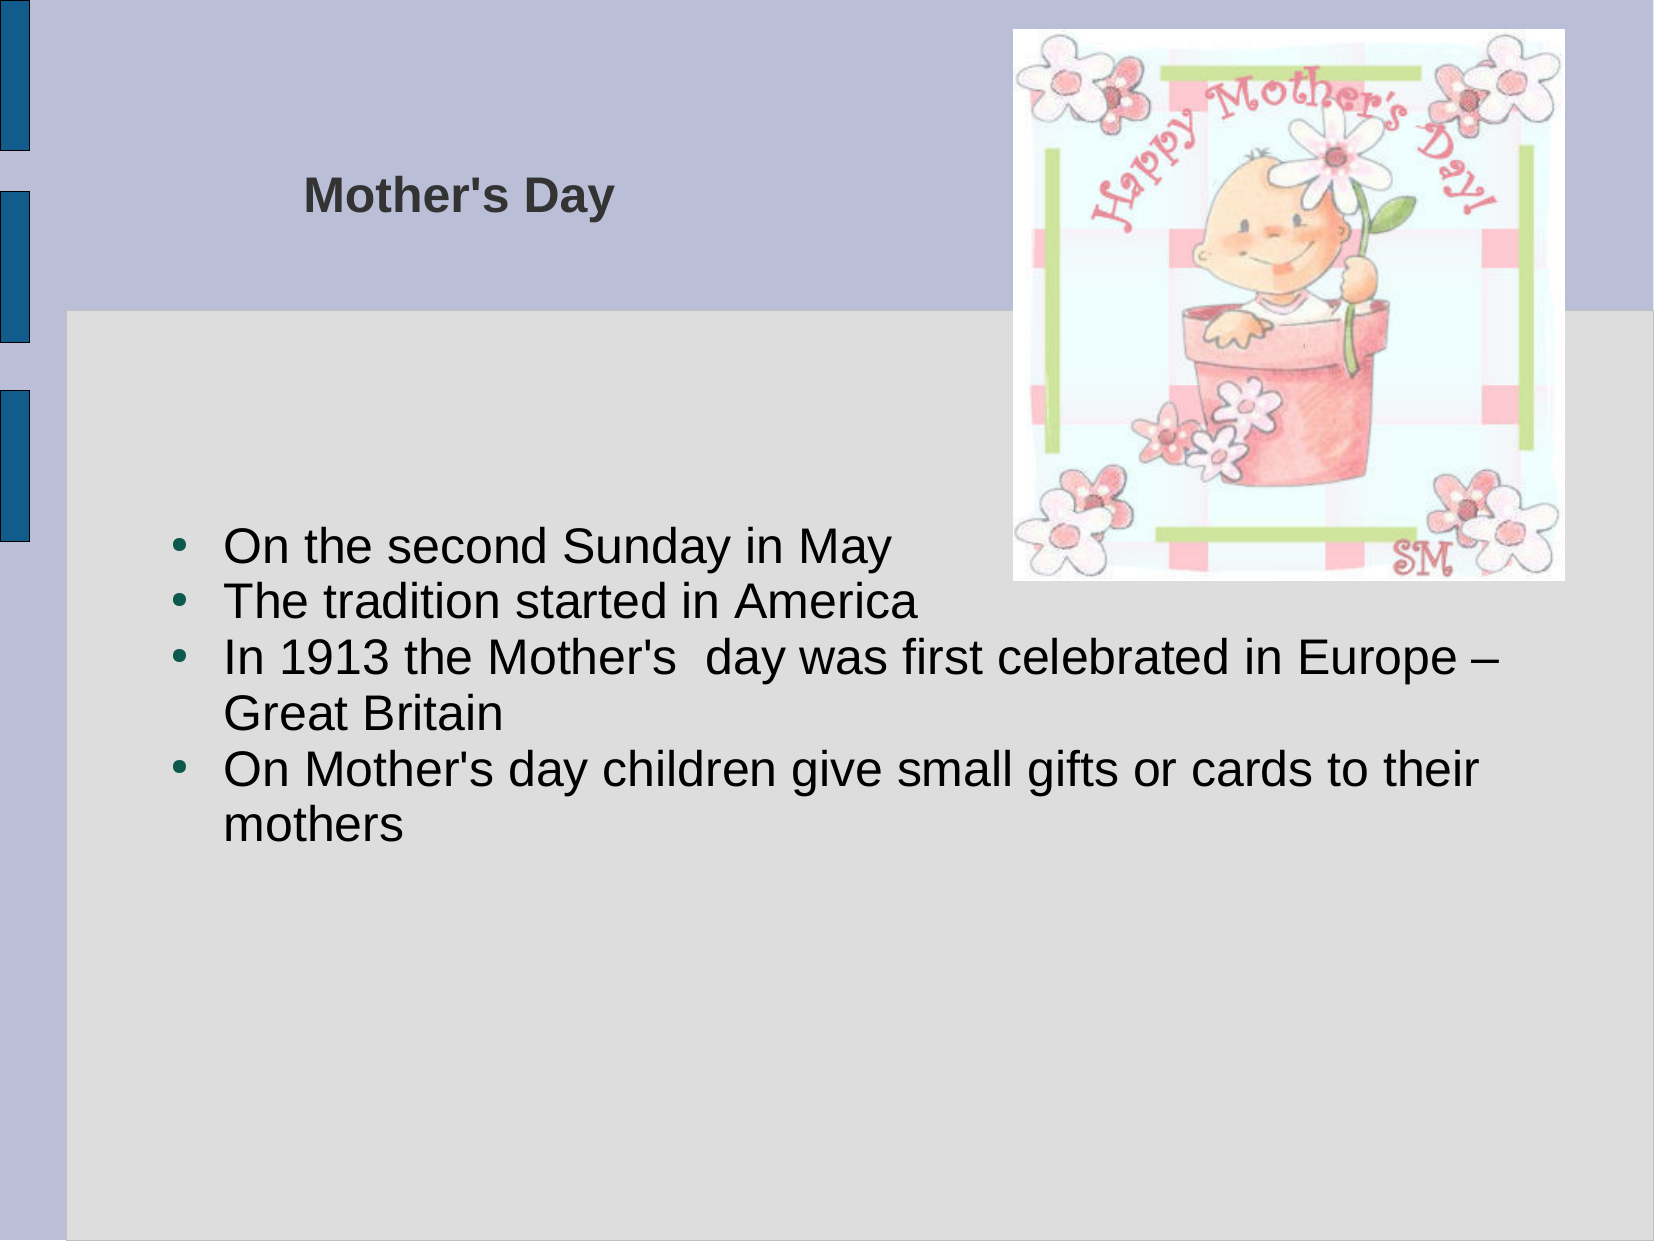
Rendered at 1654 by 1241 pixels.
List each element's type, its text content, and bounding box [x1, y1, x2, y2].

list On the second Sunday in May The tradition started in America In 1913 the Mother's day was first celebrated in Europe – Great Britain On Mother's day children give small gifts or cards to their mothers [152, 517, 1565, 1241]
title Mother's Day [121, 91, 798, 299]
picture [1013, 29, 1565, 582]
